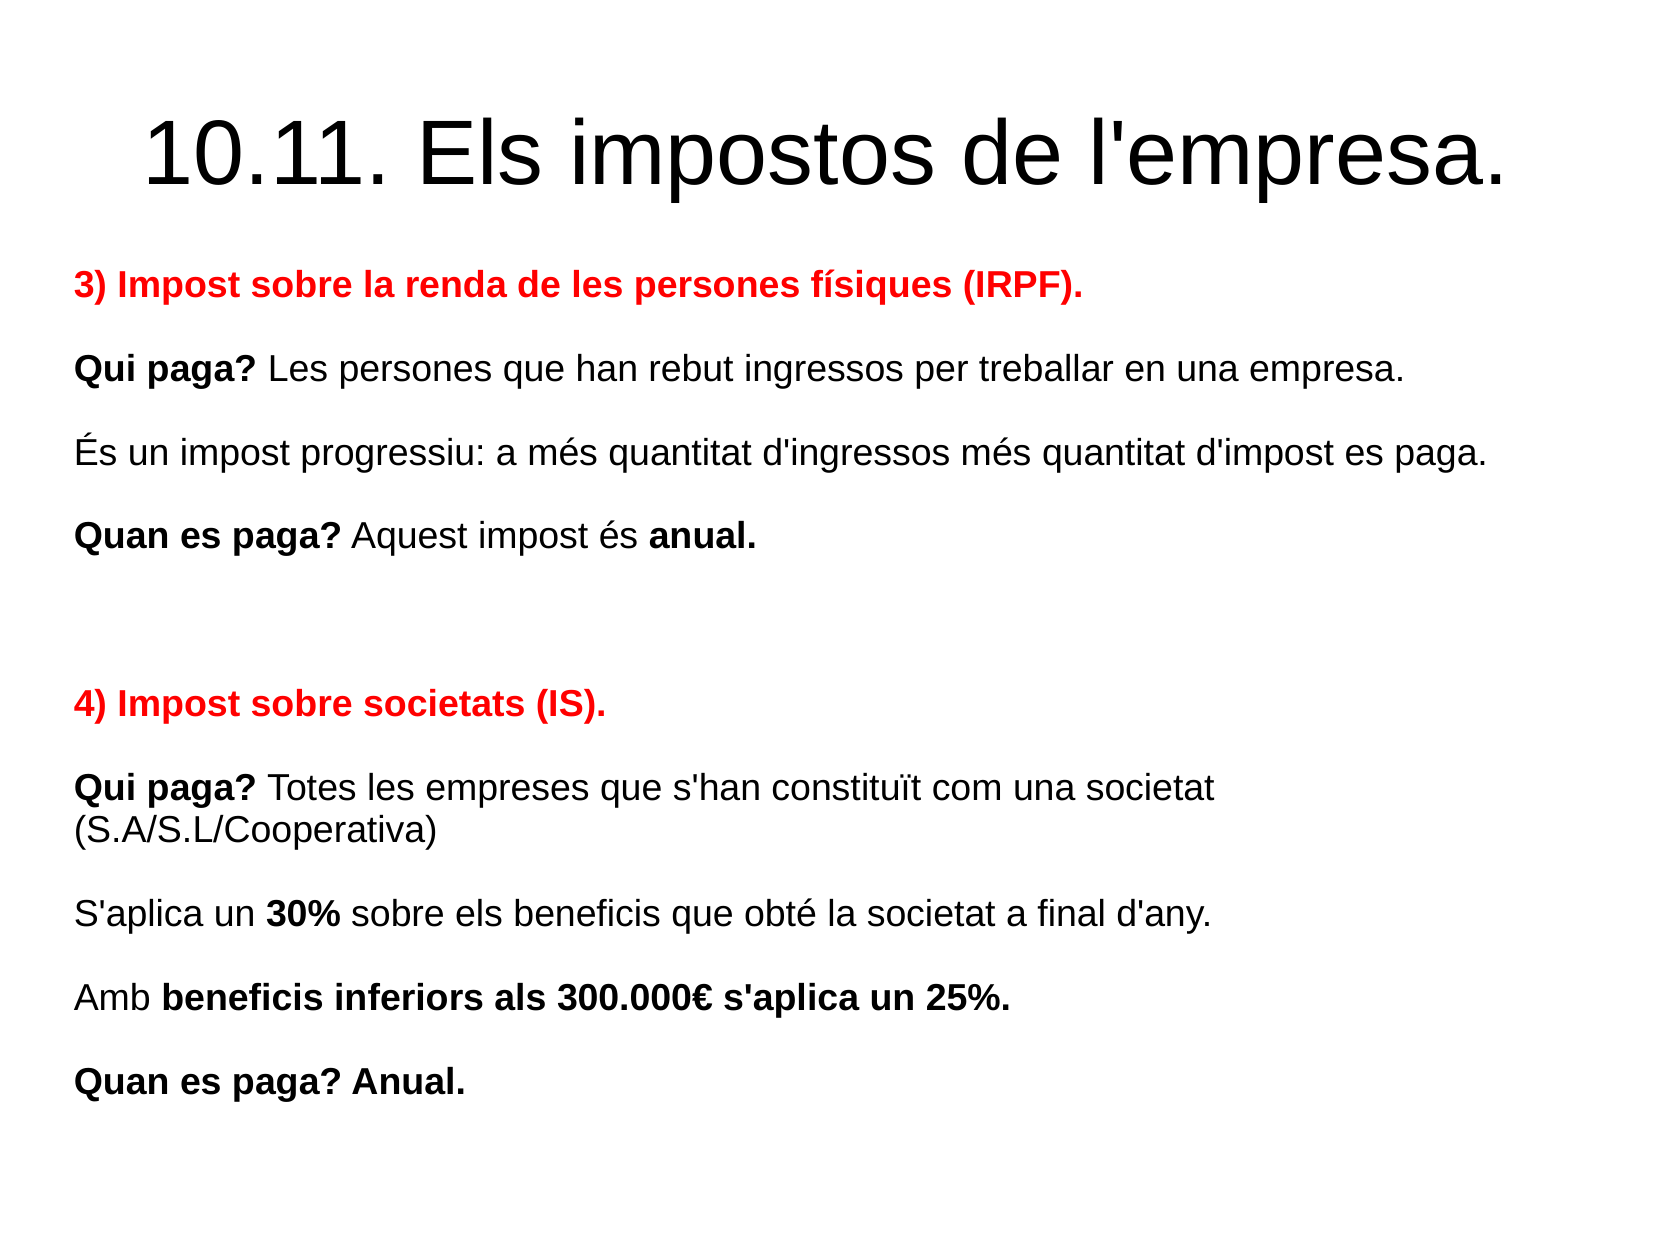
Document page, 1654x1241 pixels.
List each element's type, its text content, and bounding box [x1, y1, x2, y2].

text_box 3) Impost sobre la renda de les persones físiques (IRPF). Qui paga? Les persones que han rebut ingressos per treballar en una empresa. És un impost progressiu: a més quantitat d'ingressos més quantitat d'impost es paga. Quan es paga? Aquest impost és anual. 4) Impost sobre societats (IS). Qui paga? Totes les empreses que s'han constituït com una societat (S.A/S.L/Cooperativa) S'aplica un 30% sobre els beneficis que obté la societat a final d'any. Amb beneficis inferiors als 300.000€ s'aplica un 25%. Quan es paga? Anual. [59, 255, 1595, 1111]
title 10.11. Els impostos de l'empresa. [82, 49, 1571, 255]
